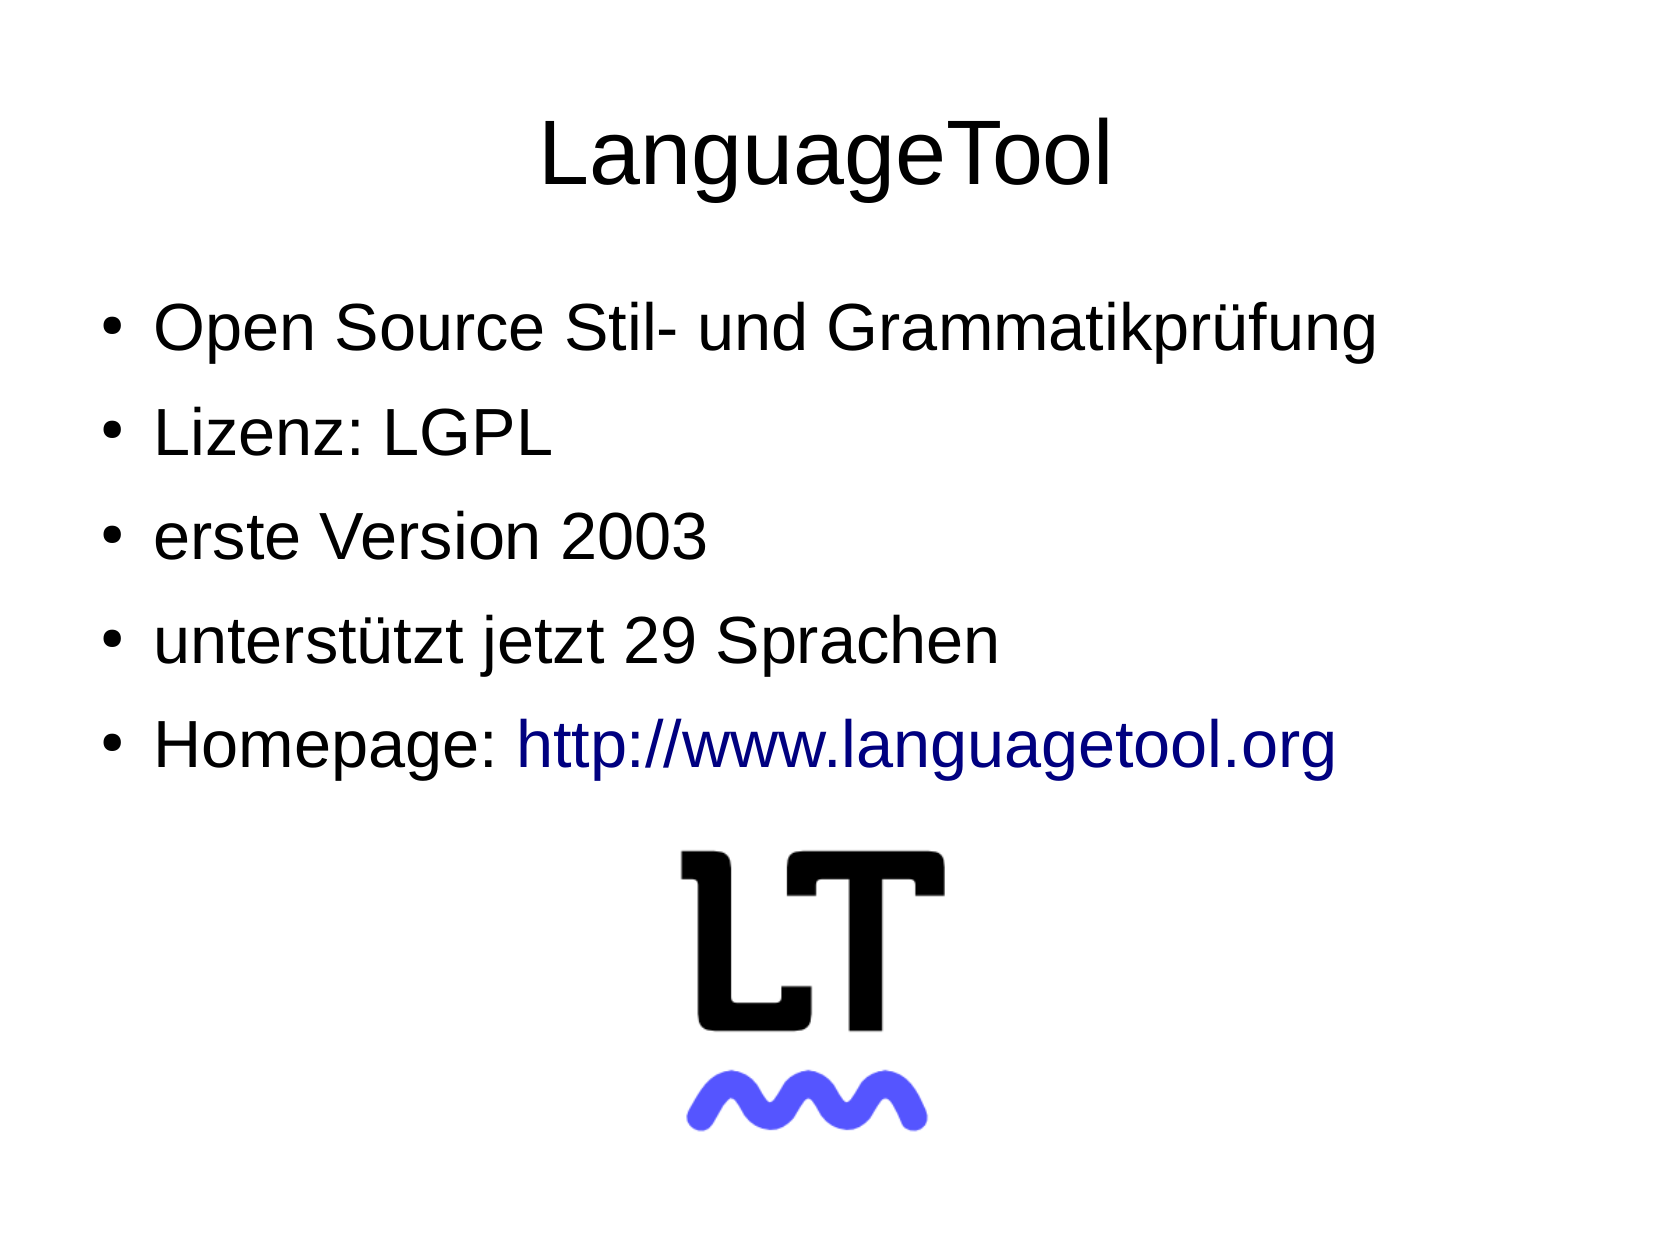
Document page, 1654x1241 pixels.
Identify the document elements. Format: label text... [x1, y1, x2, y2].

list Open Source Stil- und Grammatikprüfung Lizenz: LGPL erste Version 2003 unterstützt jetzt 29 Sprachen Homepage: http://www.languagetool.org [82, 290, 1538, 1010]
title LanguageTool [82, 49, 1571, 257]
picture [614, 790, 1005, 1182]
